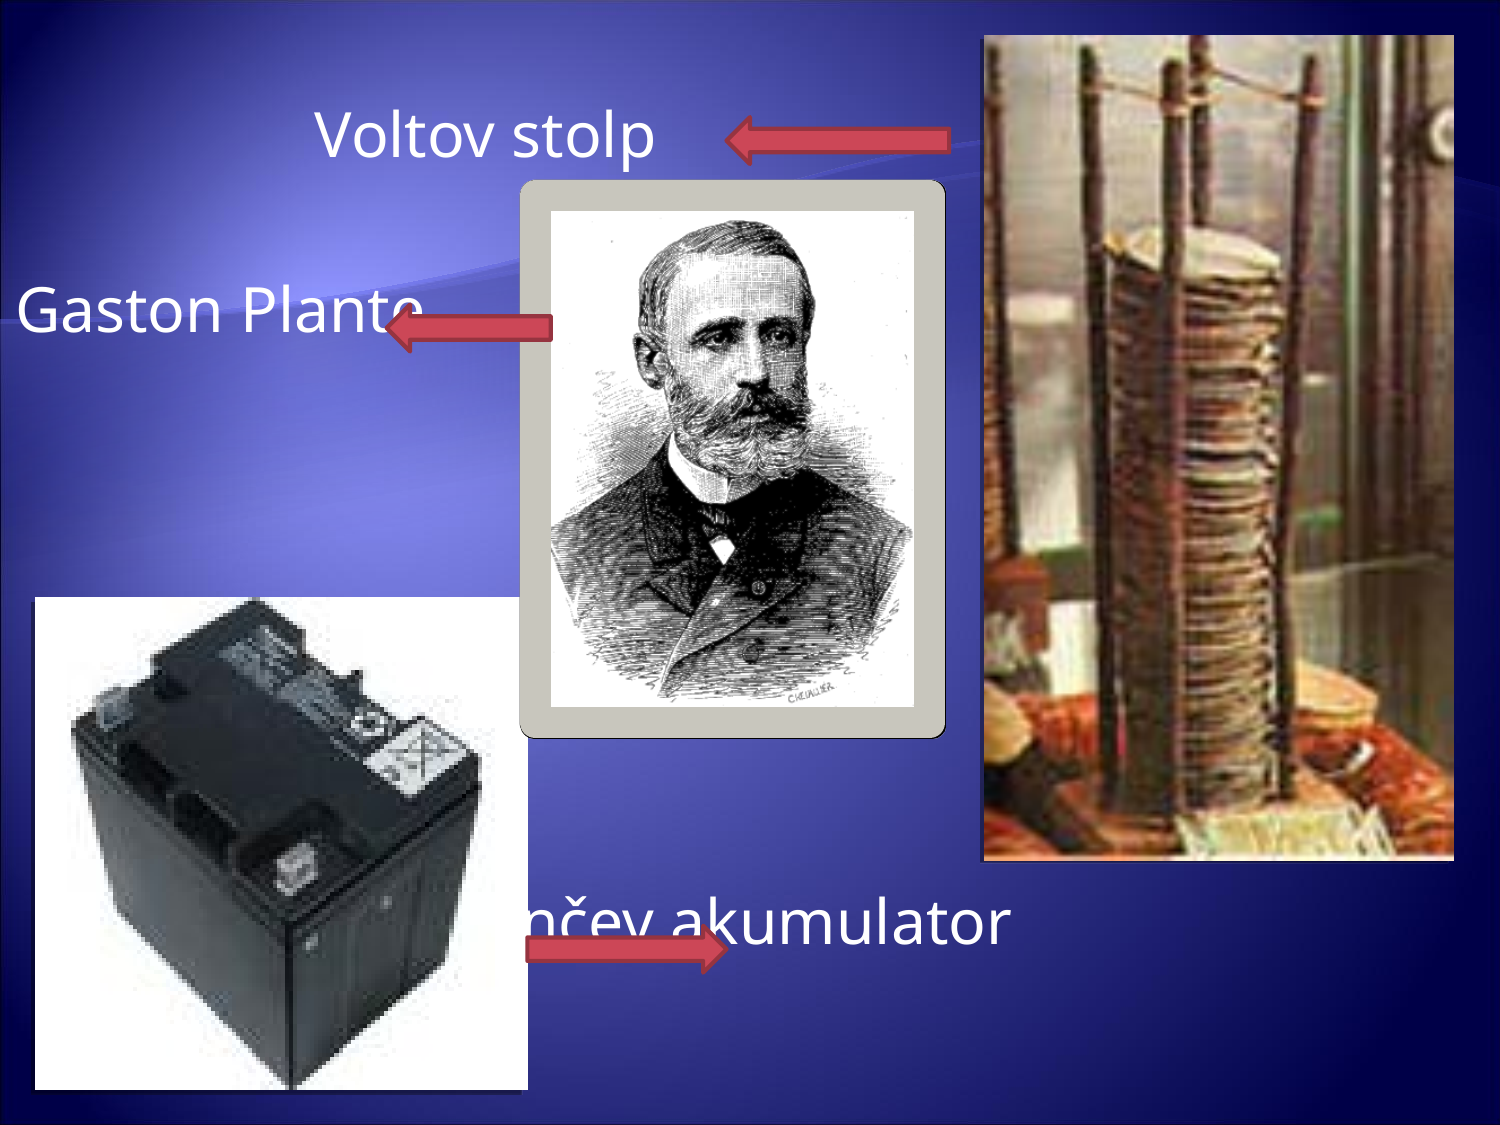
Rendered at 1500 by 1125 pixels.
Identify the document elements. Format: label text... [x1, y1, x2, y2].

picture [550, 210, 915, 707]
list Voltov stolp Gaston Plante svinčev akumulator [0, 0, 1425, 1033]
text_box [386, 304, 551, 352]
picture [0, 0, 1500, 1125]
text_box [726, 117, 950, 164]
text_box [527, 925, 727, 973]
